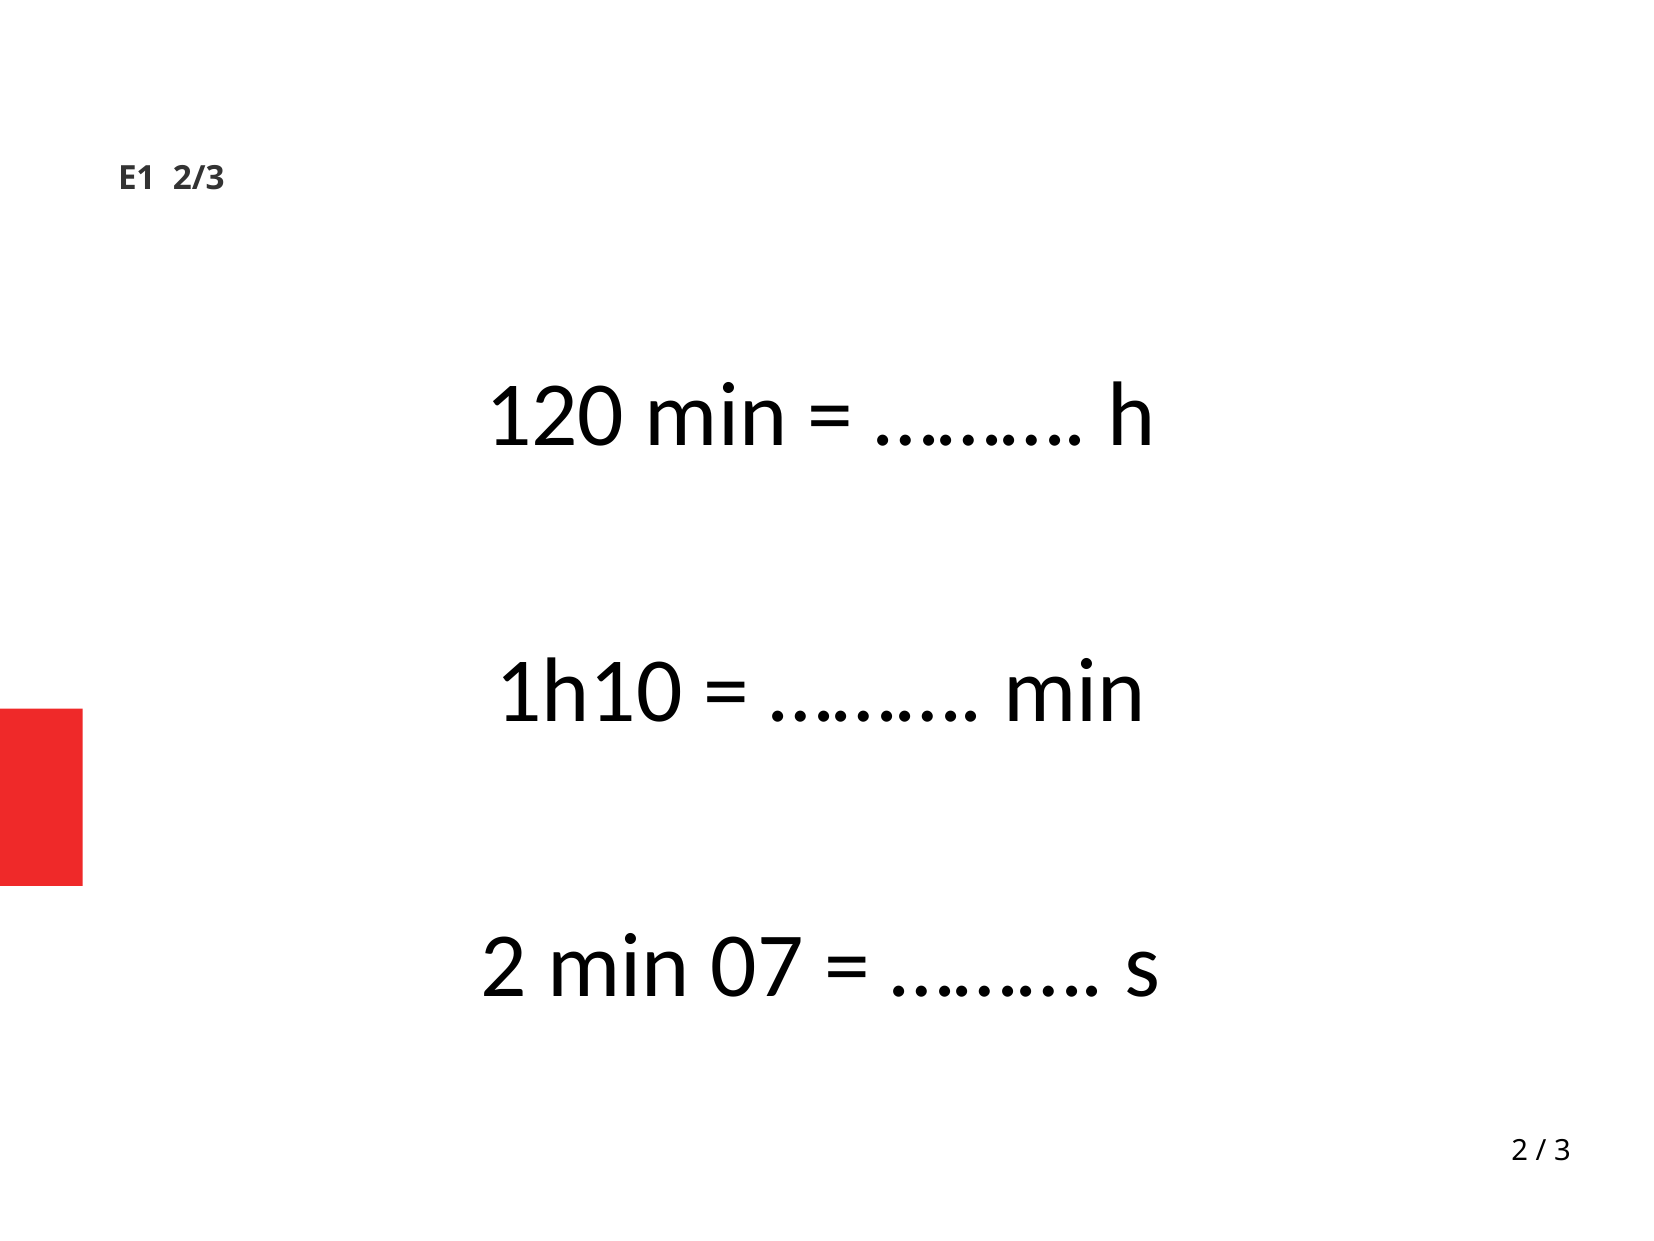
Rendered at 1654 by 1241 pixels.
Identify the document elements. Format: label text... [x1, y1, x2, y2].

subtitle 120 min = ………. h 1h10 = ………. min 2 min 07 = ………. s [118, 316, 1524, 1173]
title E1 2/3 [118, 59, 1524, 296]
